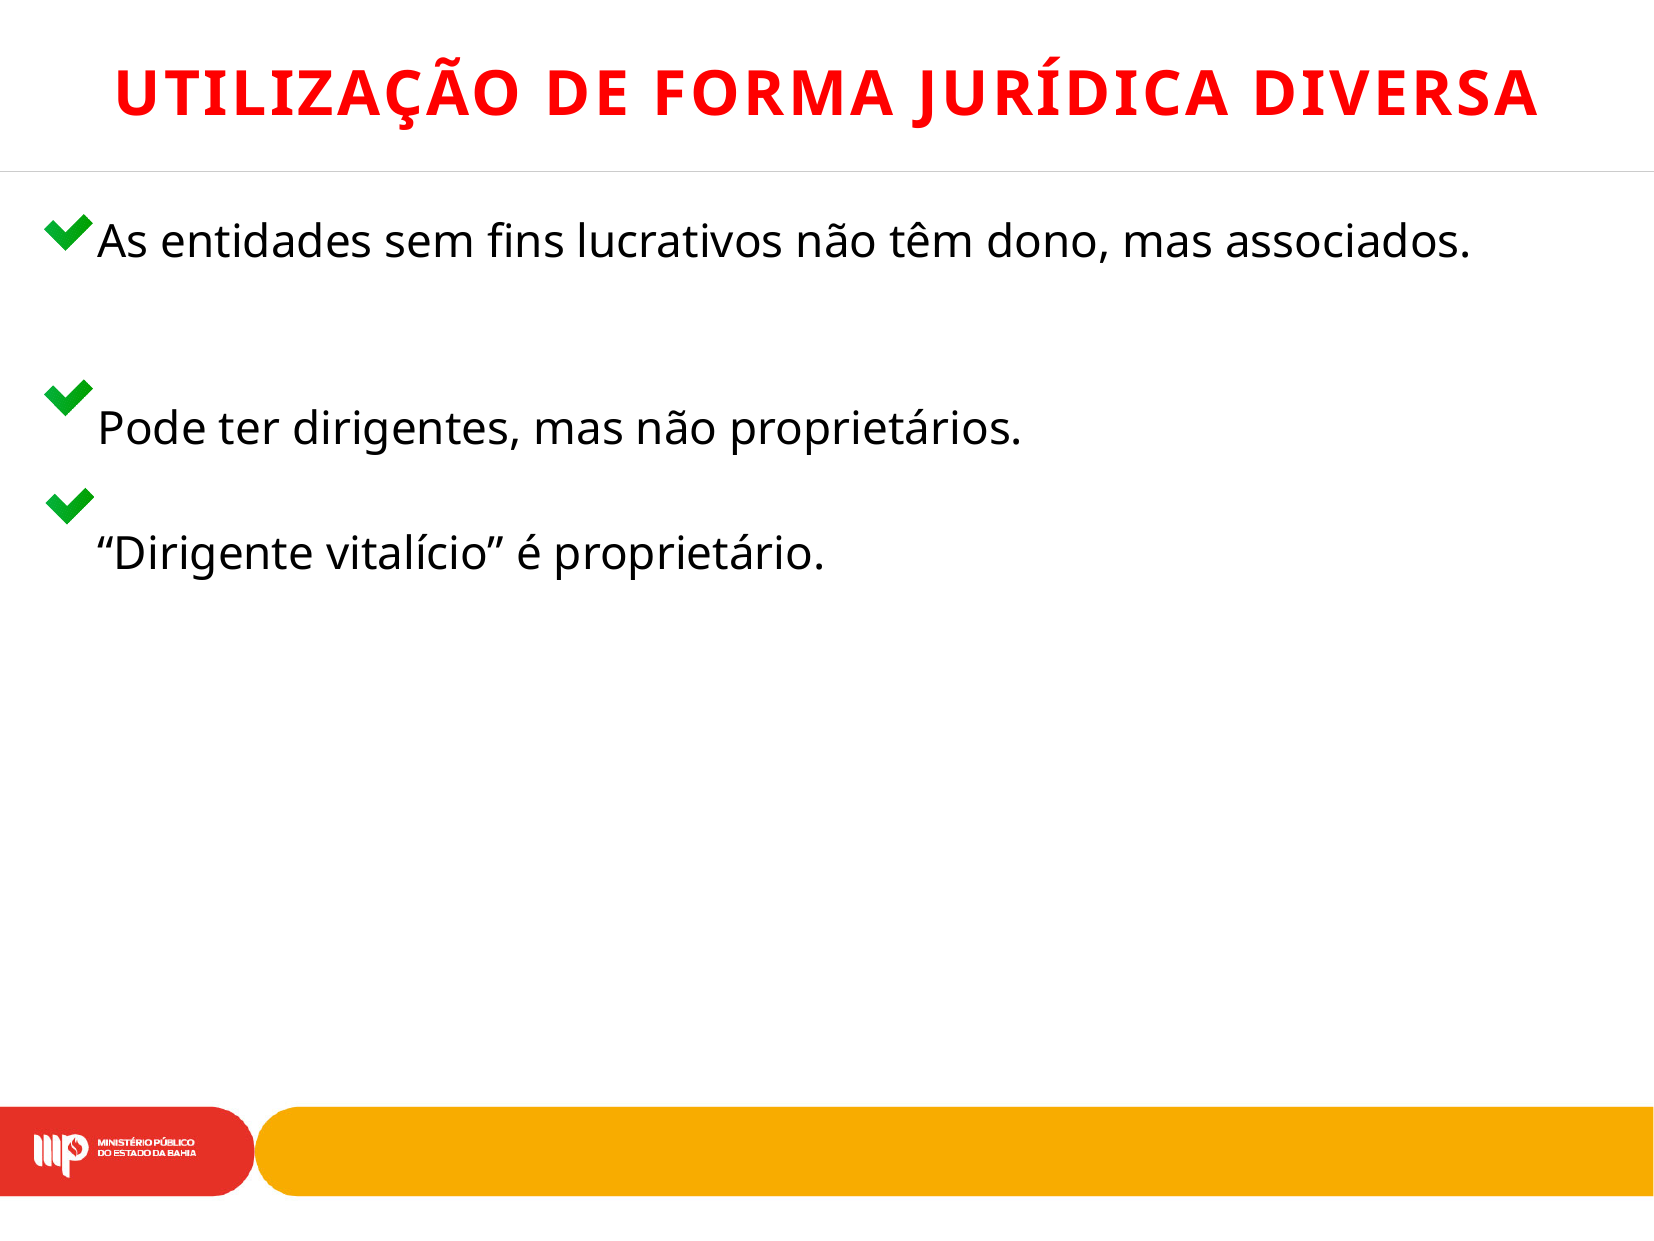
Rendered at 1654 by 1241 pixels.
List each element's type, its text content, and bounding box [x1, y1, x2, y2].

picture [0, 1101, 1654, 1241]
picture [42, 212, 82, 253]
picture [44, 486, 97, 527]
picture [42, 377, 95, 418]
text_box UTILIZAÇÃO DE FORMA JURÍDICA DIVERSA [0, 41, 1654, 135]
text_box As entidades sem fins lucrativos não têm dono, mas associados. Pode ter dirigentes, mas não proprietários. “Dirigente vitalício” é proprietário. [82, 200, 1583, 546]
